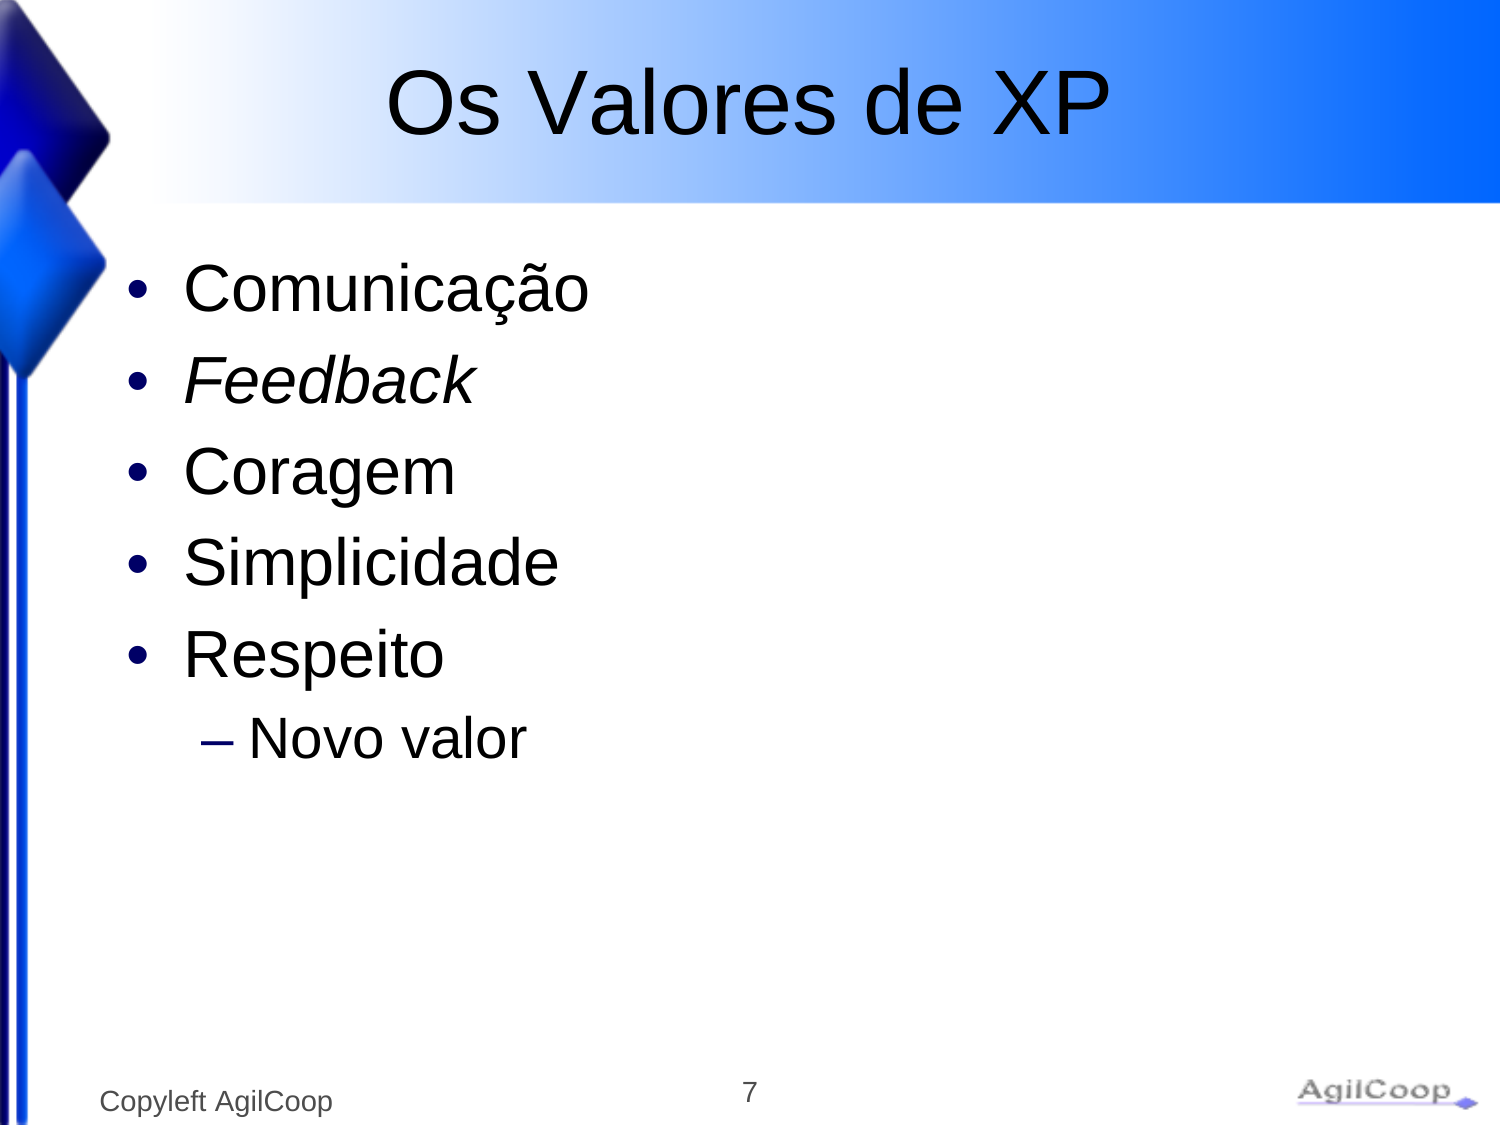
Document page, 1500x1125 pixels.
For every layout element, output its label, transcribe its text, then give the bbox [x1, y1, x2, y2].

list Comunicação Feedback Coragem Simplicidade Respeito Novo valor [112, 243, 1425, 1006]
title Os Valores de XP [75, 8, 1426, 197]
picture [0, 0, 1500, 1125]
